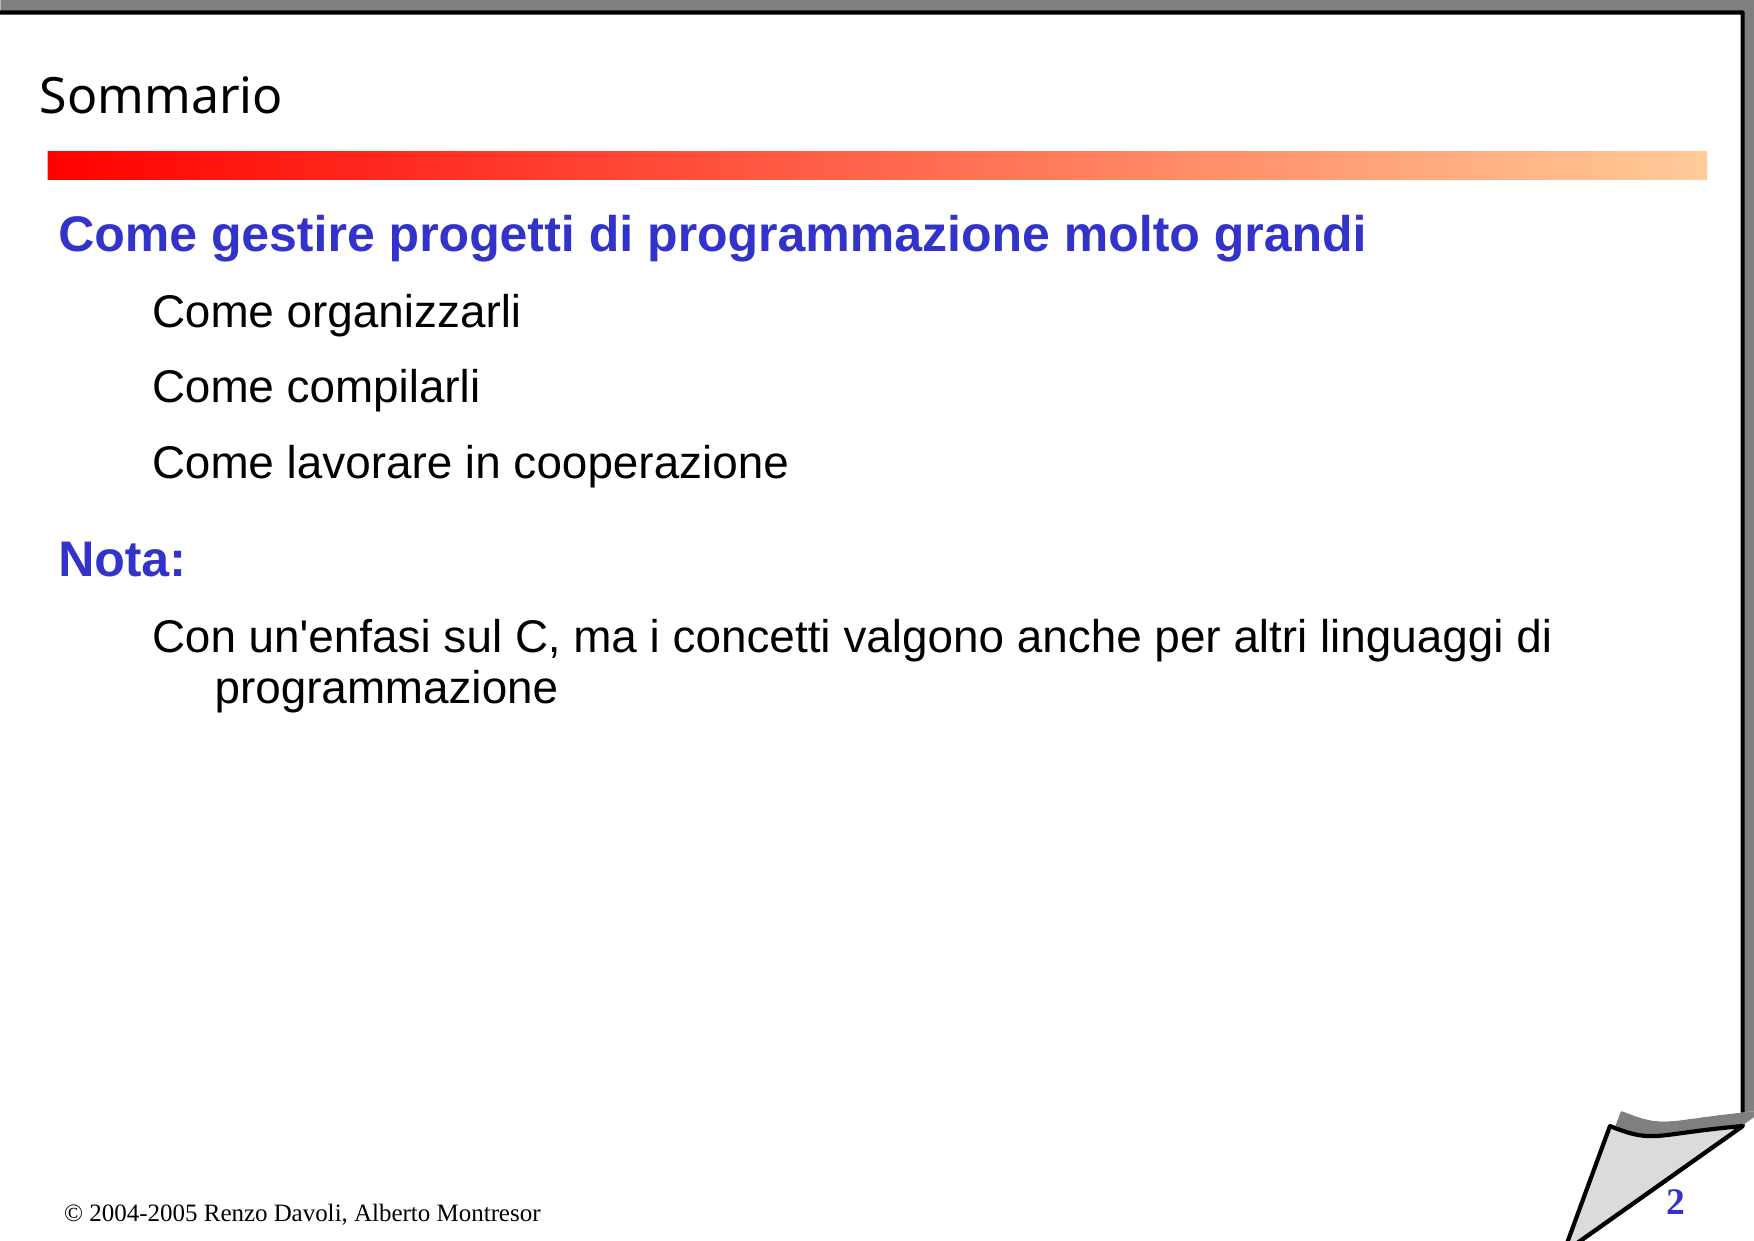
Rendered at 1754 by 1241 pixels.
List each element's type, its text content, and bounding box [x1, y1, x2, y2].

list Come gestire progetti di programmazione molto grandi Come organizzarli Come compilarli Come lavorare in cooperazione Nota: Con un'enfasi sul C, ma i concetti valgono anche per altri linguaggi di programmazione [58, 206, 1696, 815]
title Sommario [40, 49, 1714, 144]
